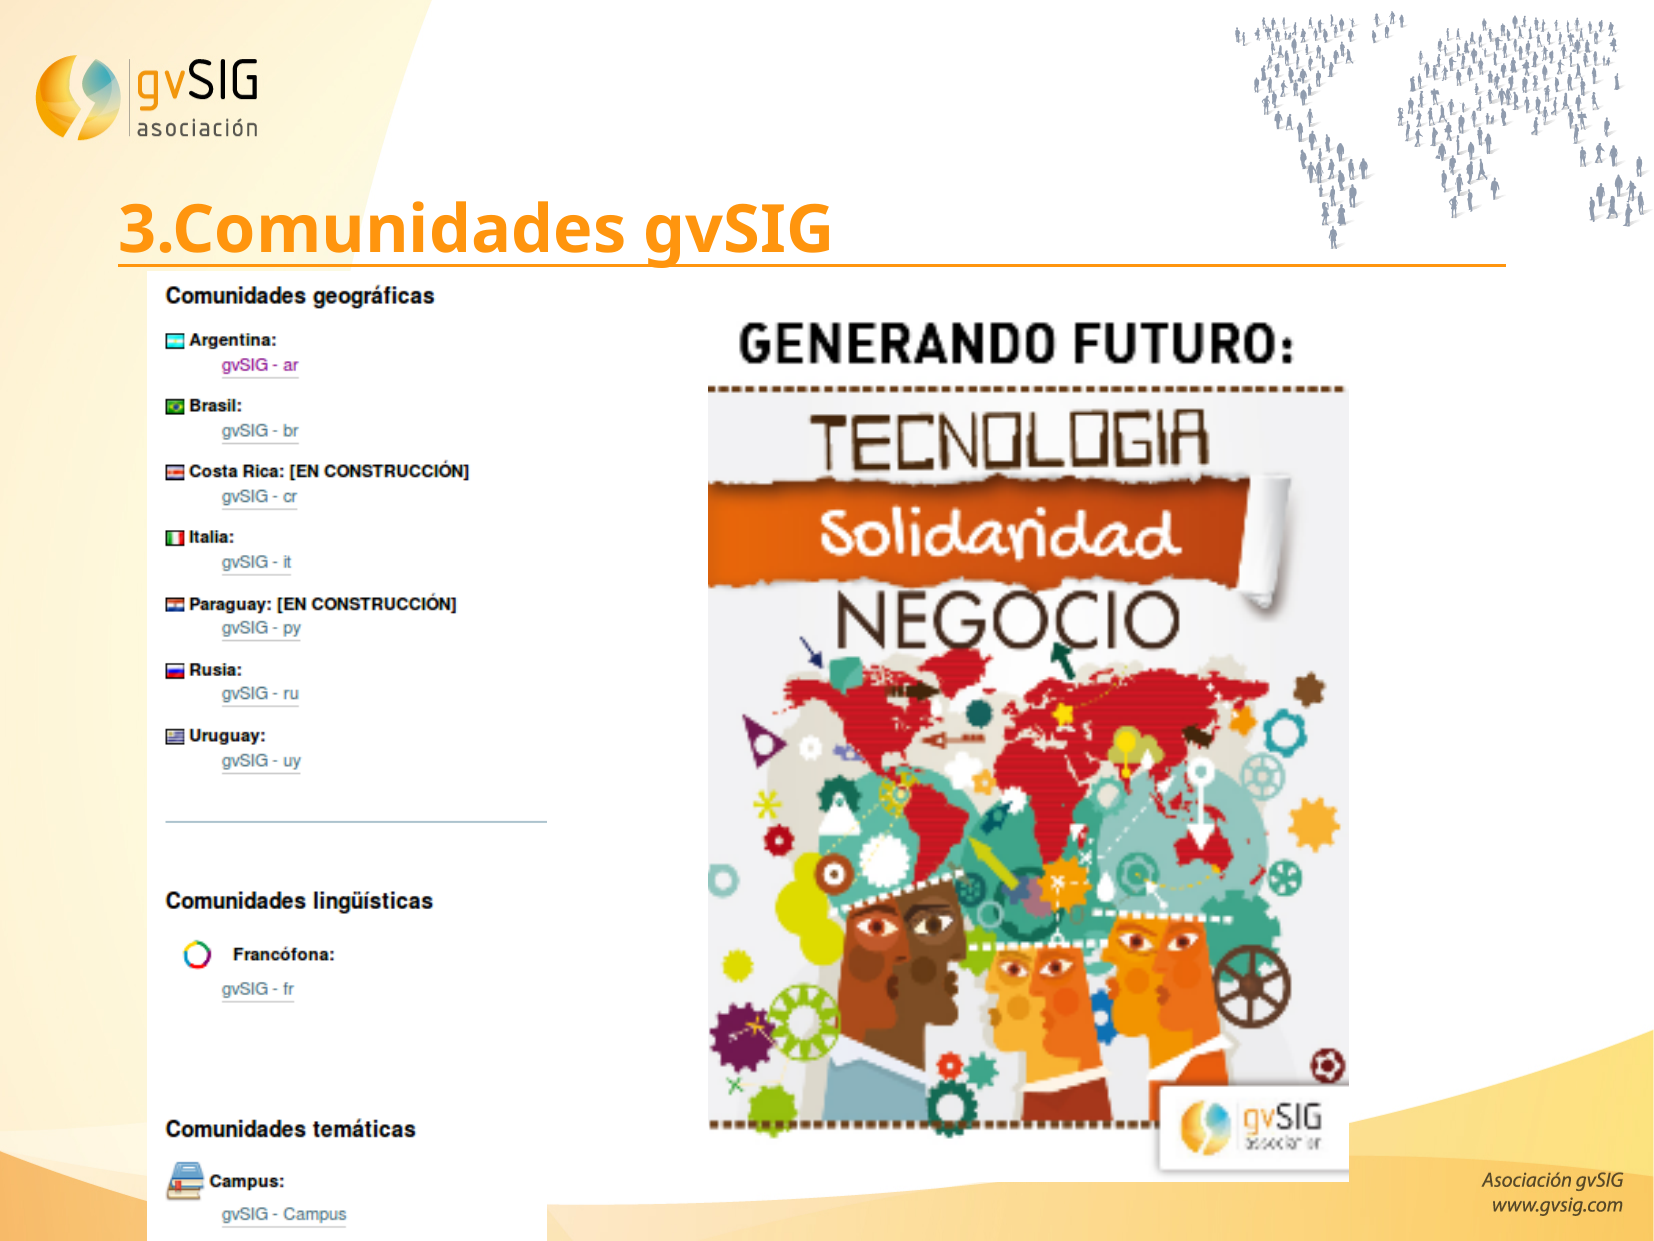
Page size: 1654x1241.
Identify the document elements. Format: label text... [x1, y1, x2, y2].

picture [0, 0, 1654, 1241]
title 3.Comunidades gvSIG [118, 177, 1607, 276]
